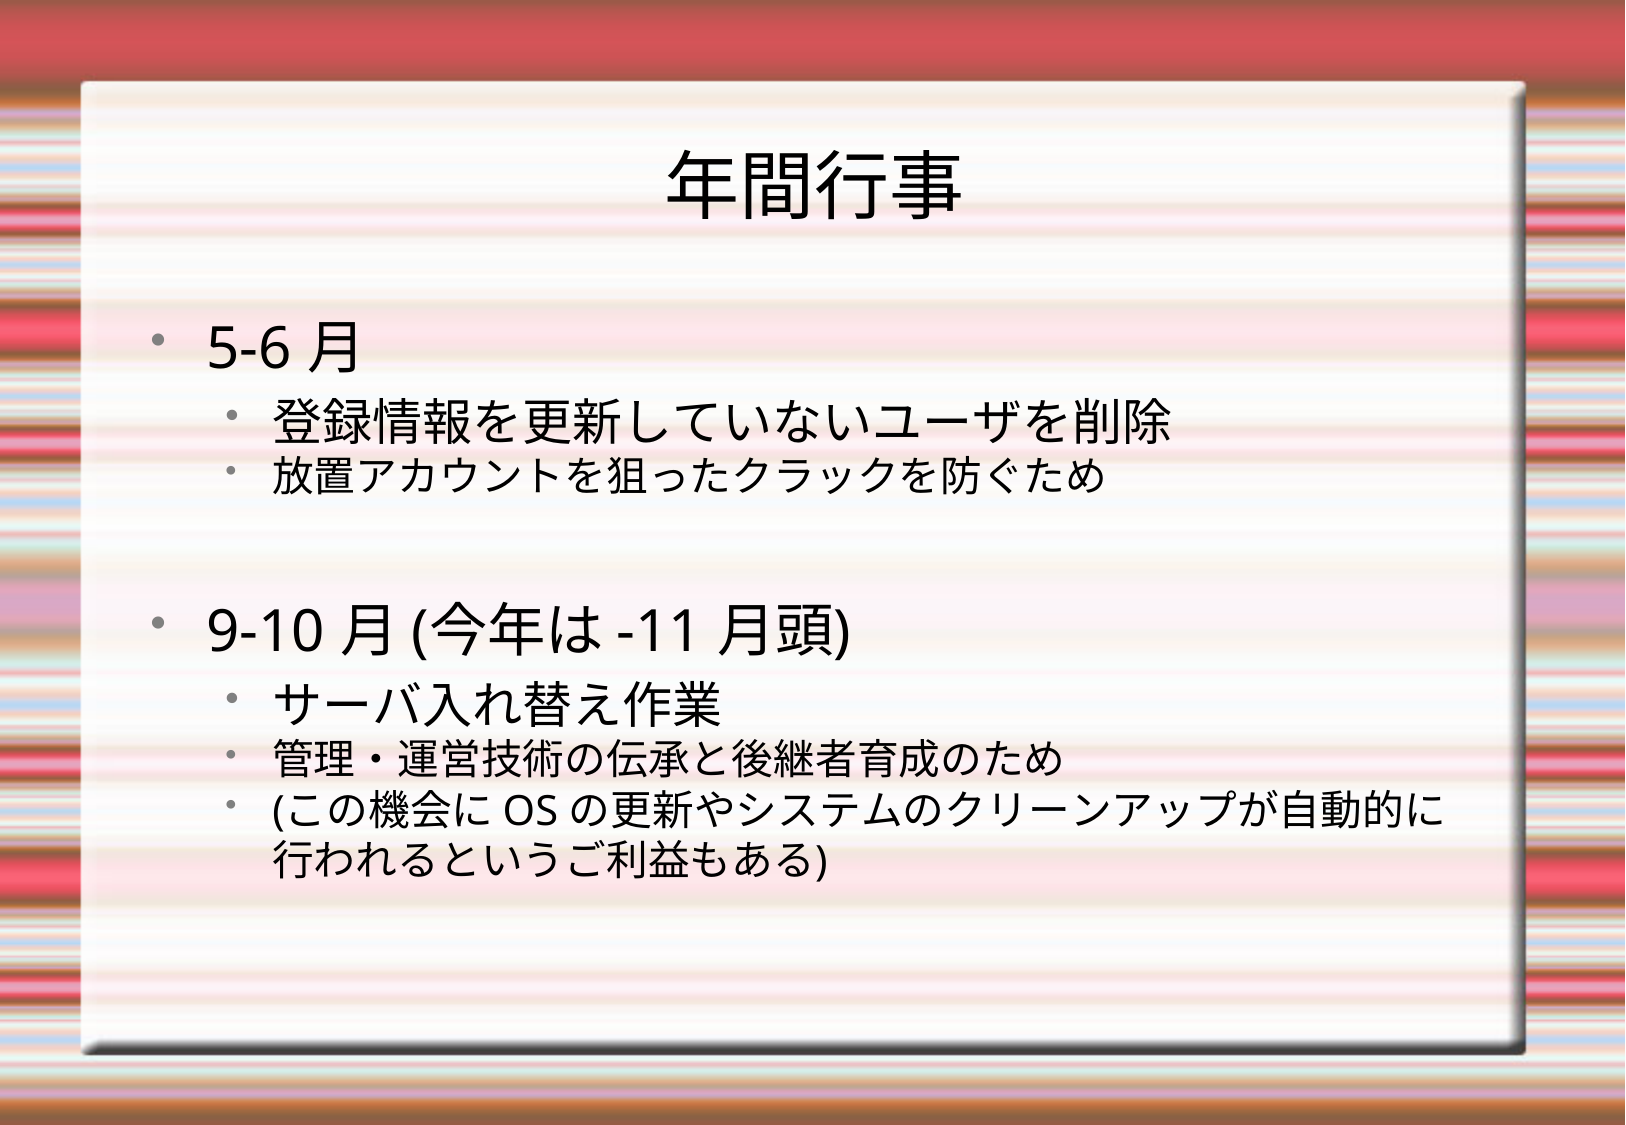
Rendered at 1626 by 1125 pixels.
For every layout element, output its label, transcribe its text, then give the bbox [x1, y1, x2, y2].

list 5-6 月 登録情報を更新していないユーザを削除 放置アカウントを狙ったクラックを防ぐため 9-10 月 (今年は -11 月頭) サーバ入れ替え作業 管理・運営技術の伝承と後継者育成のため (この機会に OS の更新やシステムのクリーンアップが自動的に行われるというご利益もある) [135, 302, 1494, 1041]
picture [0, 0, 1625, 1125]
title 年間行事 [135, 90, 1494, 278]
